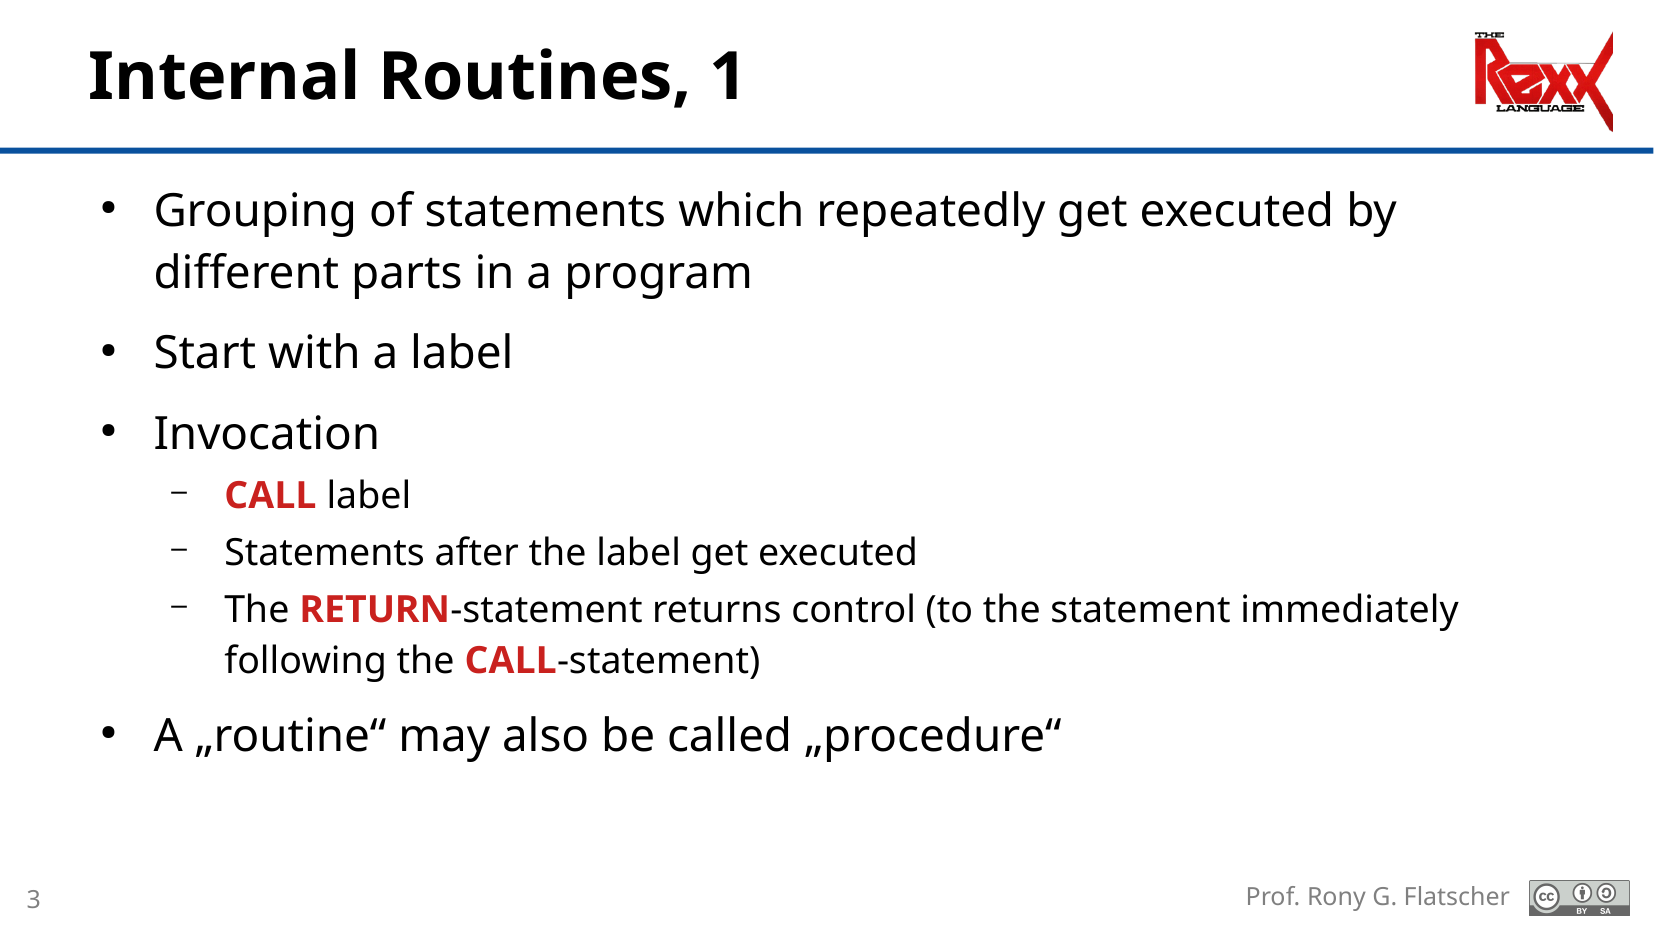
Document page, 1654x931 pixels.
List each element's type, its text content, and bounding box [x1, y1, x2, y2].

list Grouping of statements which repeatedly get executed by different parts in a program Start with a label Invocation CALL label Statements after the label get executed The RETURN-statement returns control (to the statement immediately following the CALL-statement) A „routine“ may also be called „procedure“ [82, 177, 1571, 798]
title Internal Routines, 1 [29, 0, 1654, 148]
